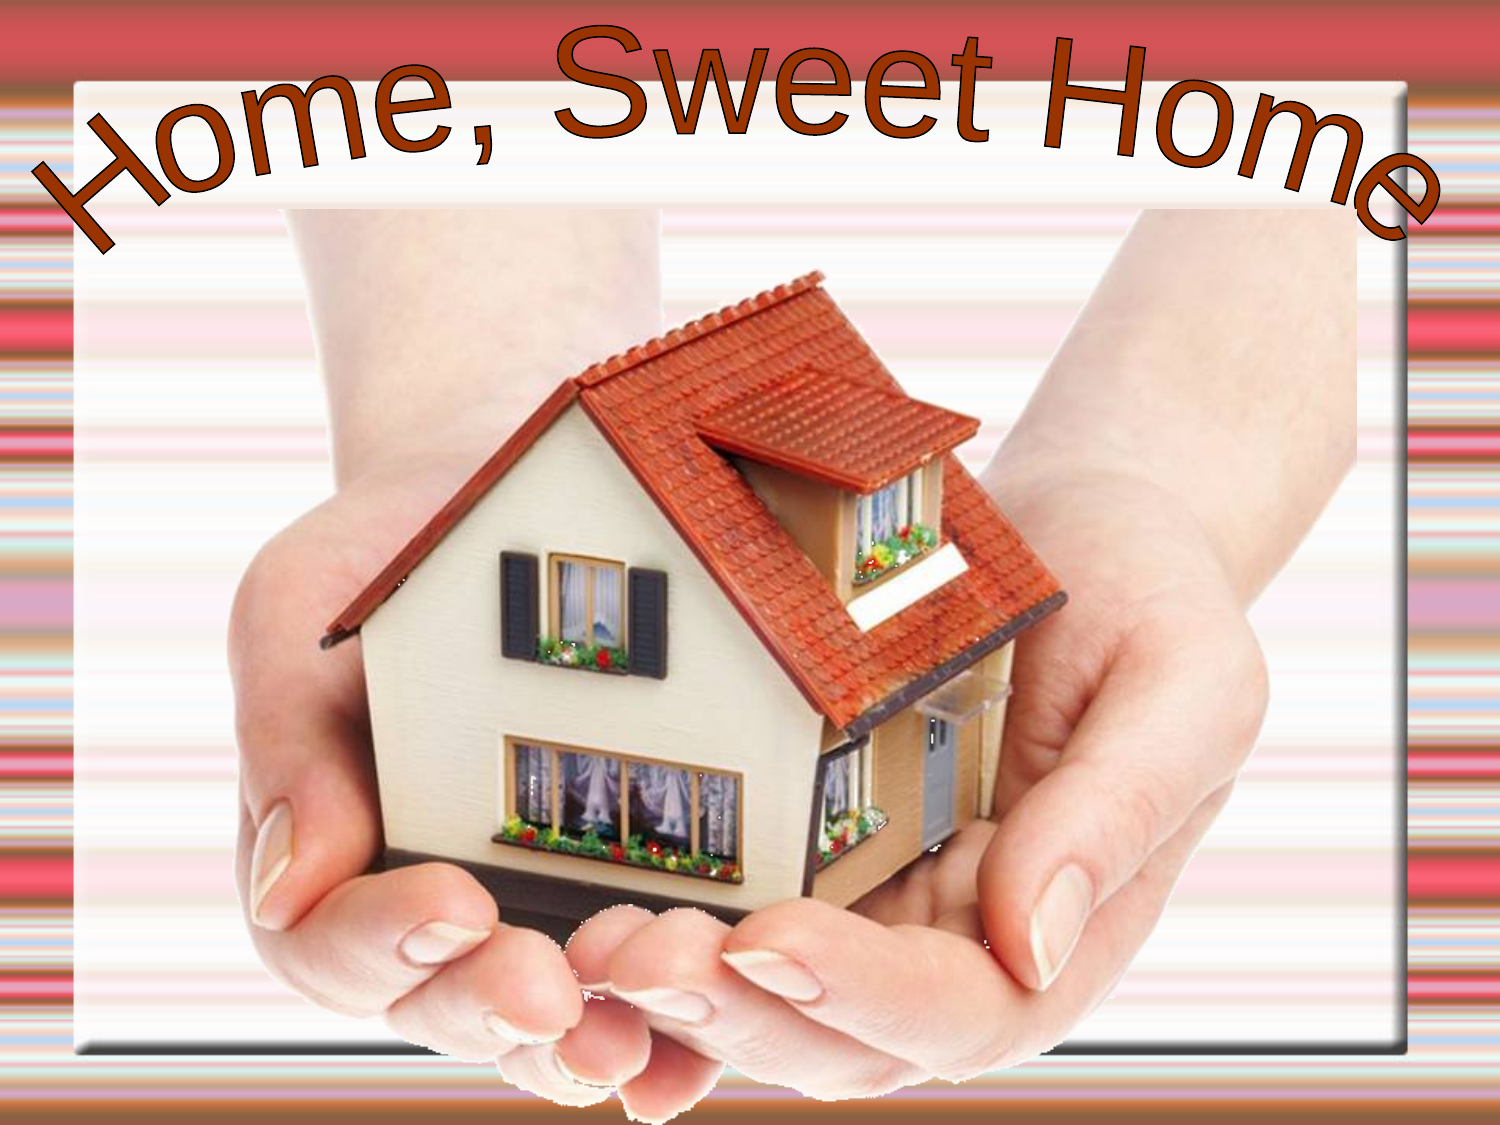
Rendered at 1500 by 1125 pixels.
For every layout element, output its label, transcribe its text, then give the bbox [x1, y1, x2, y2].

text_box Home, Sweet Home [156, 104, 235, 193]
text_box Home, Sweet Home [1238, 93, 1363, 205]
text_box Home, Sweet Home [1354, 153, 1440, 241]
text_box Home, Sweet Home [31, 113, 171, 254]
text_box Home, Sweet Home [1044, 37, 1146, 157]
text_box Home, Sweet Home [865, 51, 940, 138]
text_box Home, Sweet Home [952, 37, 992, 142]
text_box Home, Sweet Home [1156, 80, 1233, 168]
text_box Home, Sweet Home [555, 25, 647, 138]
text_box Home, Sweet Home [653, 49, 769, 134]
text_box Home, Sweet Home [375, 65, 451, 152]
text_box Home, Sweet Home [241, 75, 366, 176]
picture [0, 0, 1500, 1125]
text_box Home, Sweet Home [474, 125, 492, 165]
text_box Home, Sweet Home [776, 48, 851, 136]
